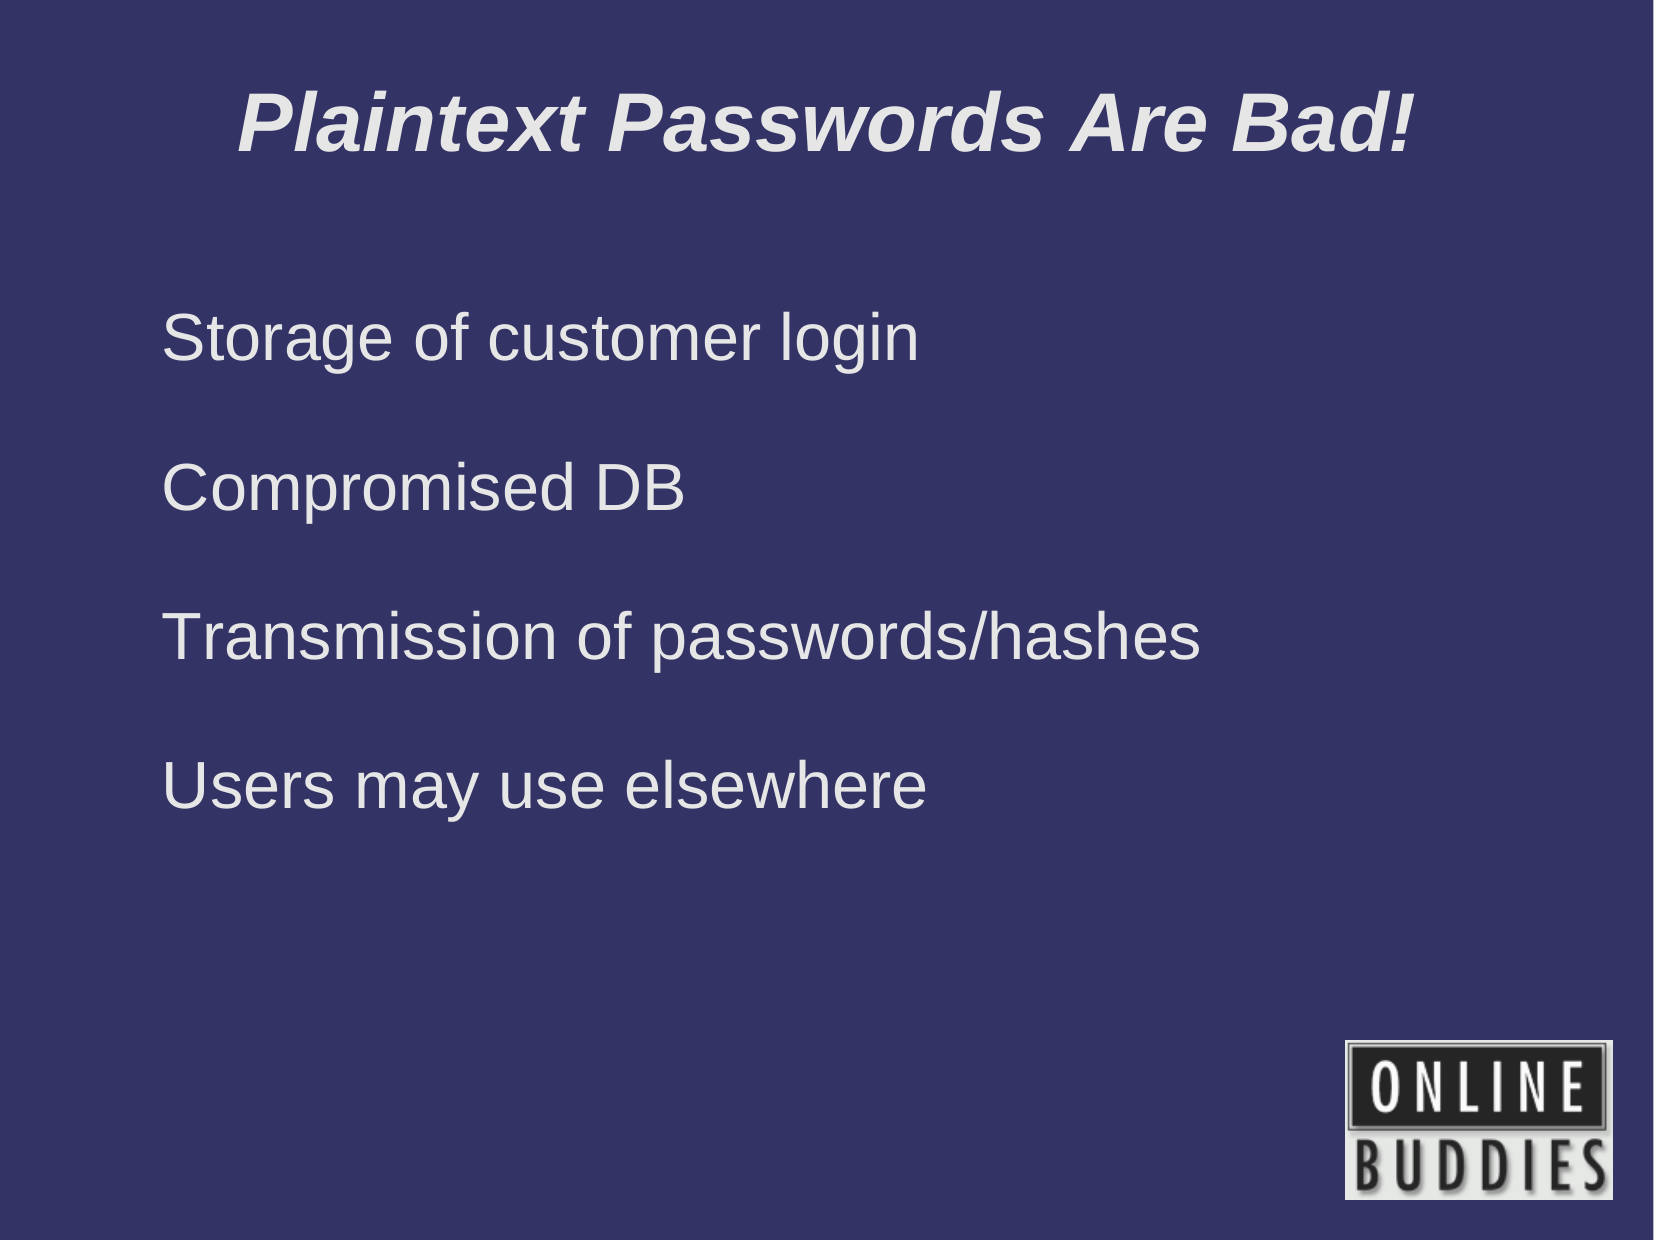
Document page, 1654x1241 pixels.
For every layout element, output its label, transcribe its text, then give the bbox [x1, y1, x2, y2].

title Plaintext Passwords Are Bad! [121, 19, 1534, 227]
picture [1345, 1040, 1613, 1200]
list Storage of customer login Compromised DB Transmission of passwords/hashes Users may use elsewhere [150, 300, 1541, 1082]
